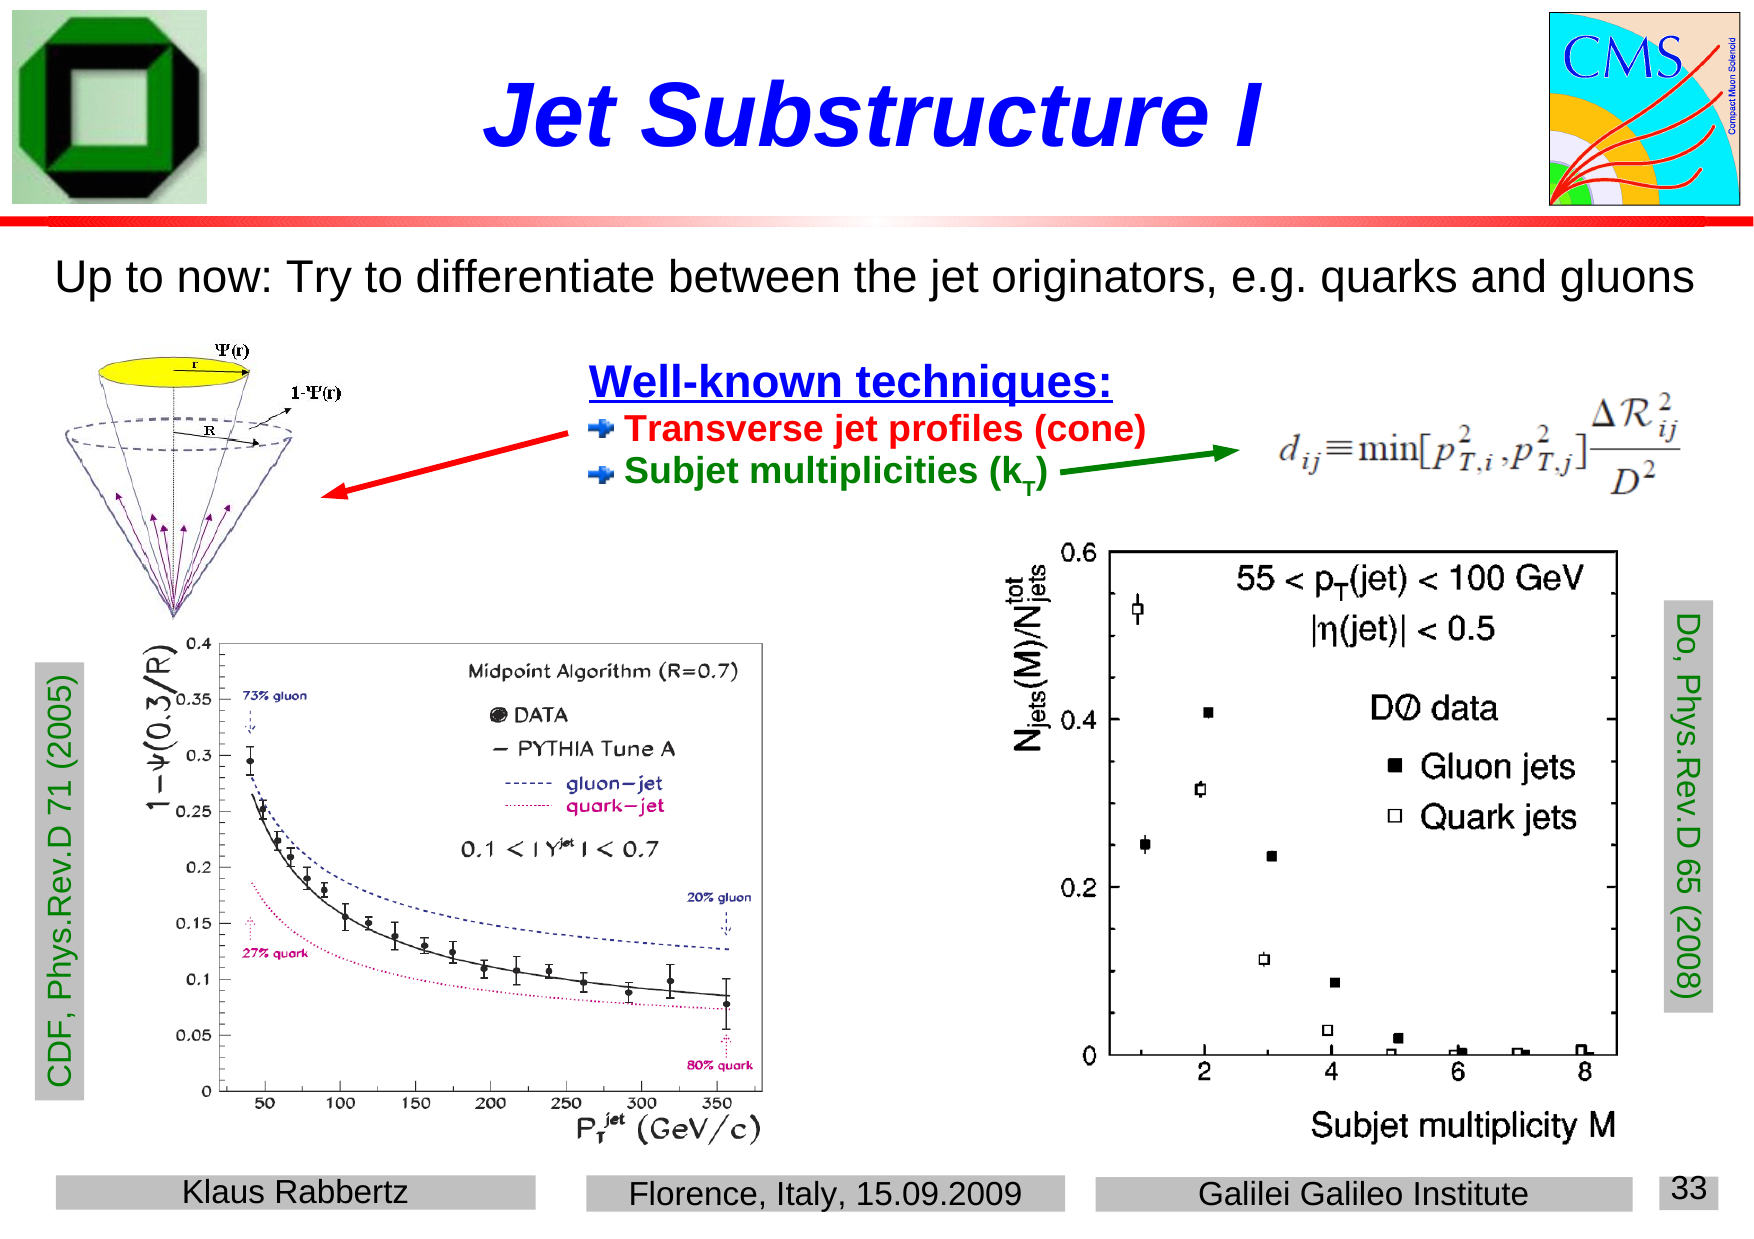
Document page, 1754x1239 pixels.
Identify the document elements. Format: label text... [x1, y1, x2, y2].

picture [998, 535, 1622, 1148]
picture [133, 632, 771, 1153]
title Jet Substructure I [220, 27, 1525, 202]
text_box Do, Phys.Rev.D 65 (2008) [1663, 600, 1714, 1013]
picture [12, 10, 207, 204]
text_box CDF, Phys.Rev.D 71 (2005) [34, 662, 85, 1101]
text_box Up to now: Try to differentiate between the jet originators, e.g. quarks and gluons [42, 244, 1709, 308]
picture [1272, 378, 1685, 506]
picture [61, 331, 346, 622]
text_box Well-known techniques: Transverse jet profiles (cone) Subjet multiplicities (kT) [577, 350, 1159, 510]
picture [1548, 11, 1741, 206]
